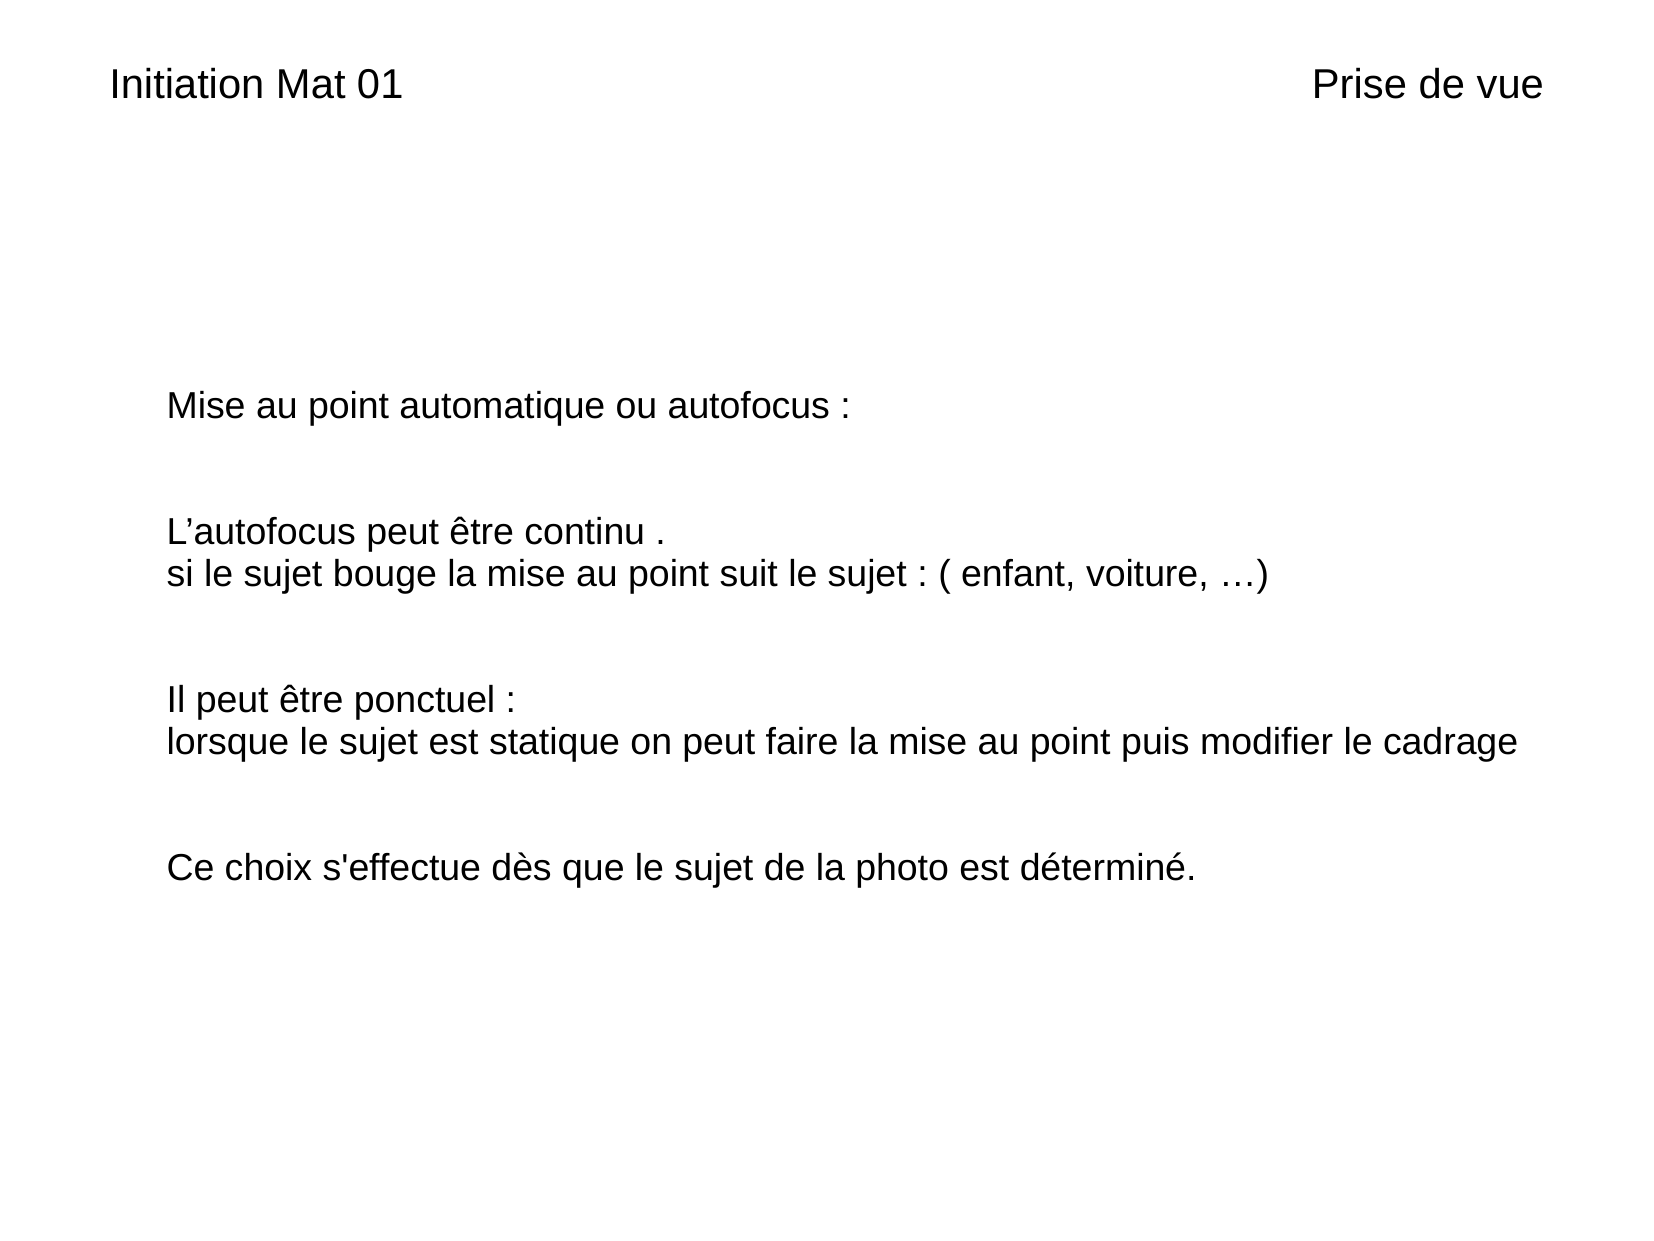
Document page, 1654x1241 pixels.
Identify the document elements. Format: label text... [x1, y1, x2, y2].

text_box Mise au point automatique ou autofocus : L’autofocus peut être continu . si le sujet bouge la mise au point suit le sujet : ( enfant, voiture, …) Il peut être ponctuel : lorsque le sujet est statique on peut faire la mise au point puis modifier le cadrage Ce choix s'effectue dès que le sujet de la photo est déterminé. [151, 377, 1534, 897]
title Initiation Mat 01 Prise de vue [82, 49, 1571, 119]
